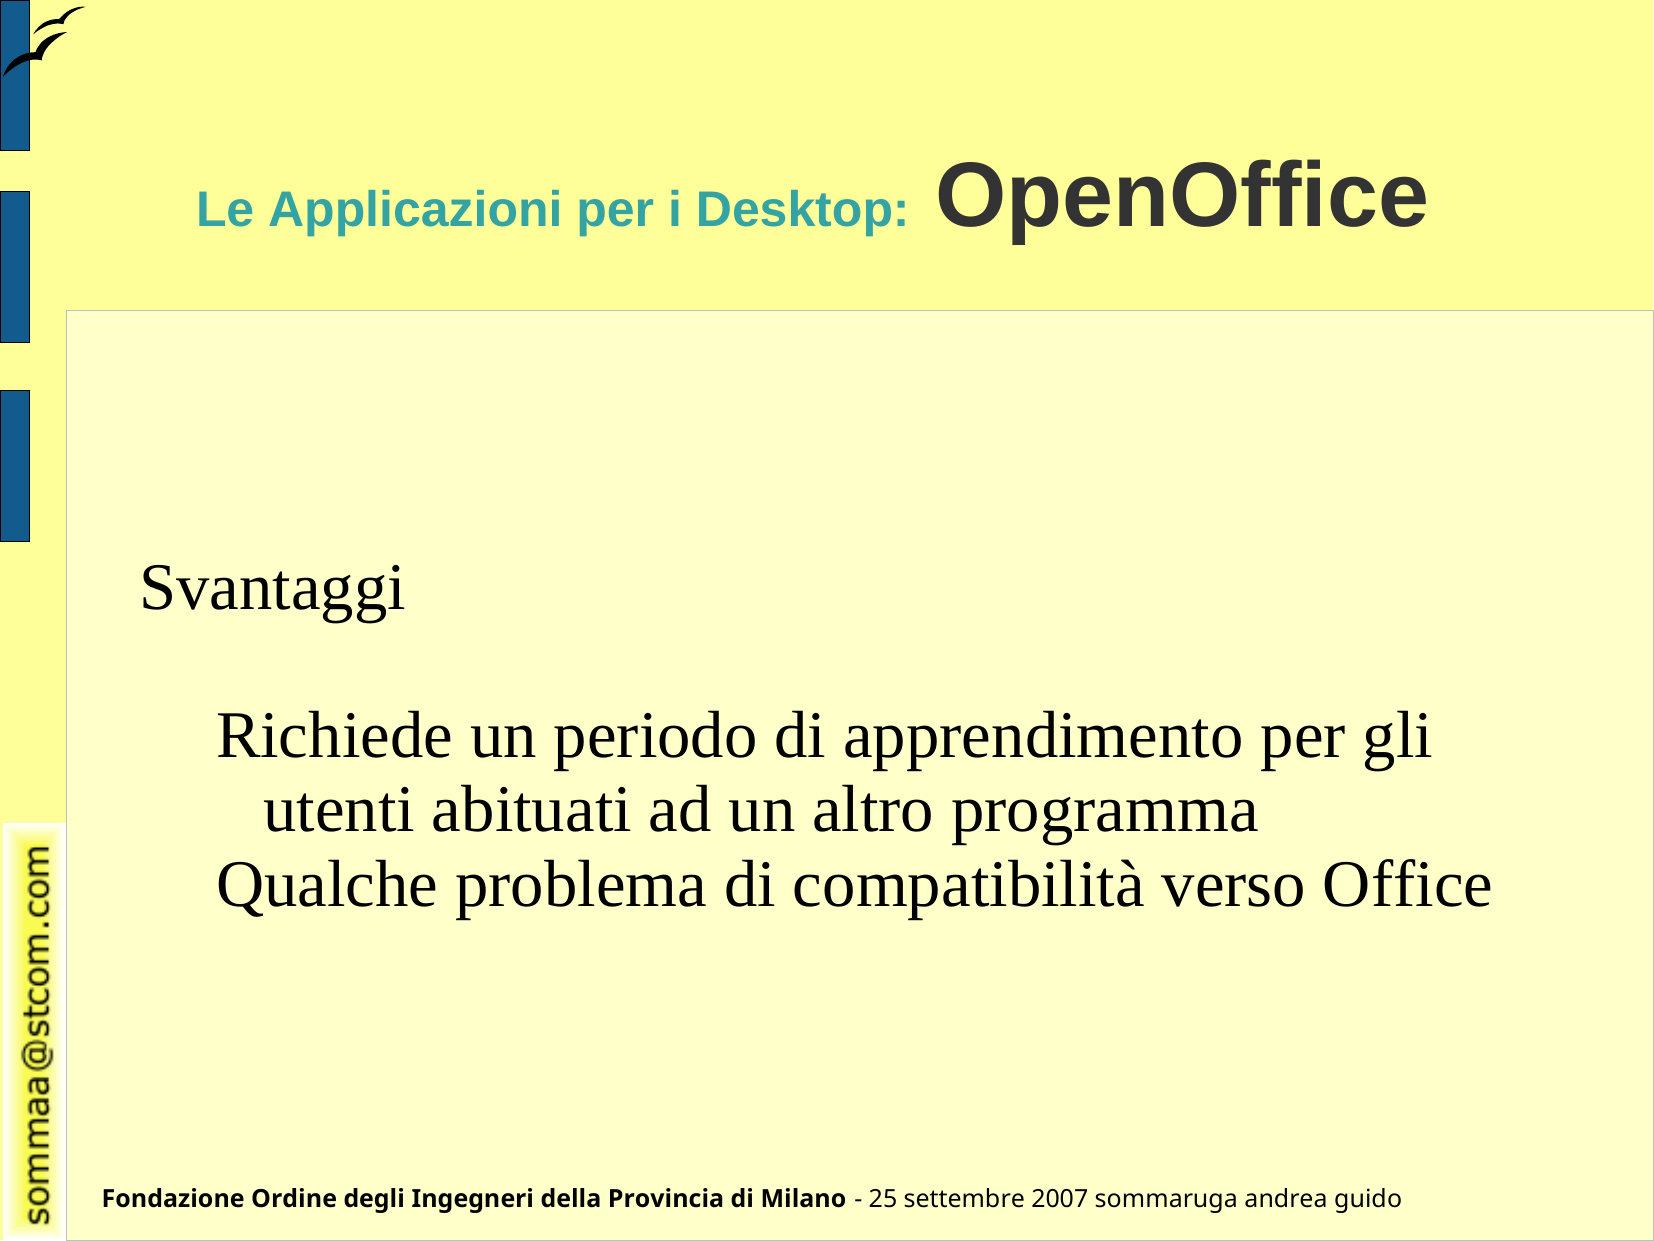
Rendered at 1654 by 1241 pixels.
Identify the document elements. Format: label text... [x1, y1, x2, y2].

title Le Applicazioni per i Desktop: OpenOffice [121, 91, 1534, 299]
subtitle Svantaggi Richiede un periodo di apprendimento per gli utenti abituati ad un altro programma Qualche problema di compatibilità verso Office [121, 344, 1534, 1127]
picture [3, 823, 66, 1241]
